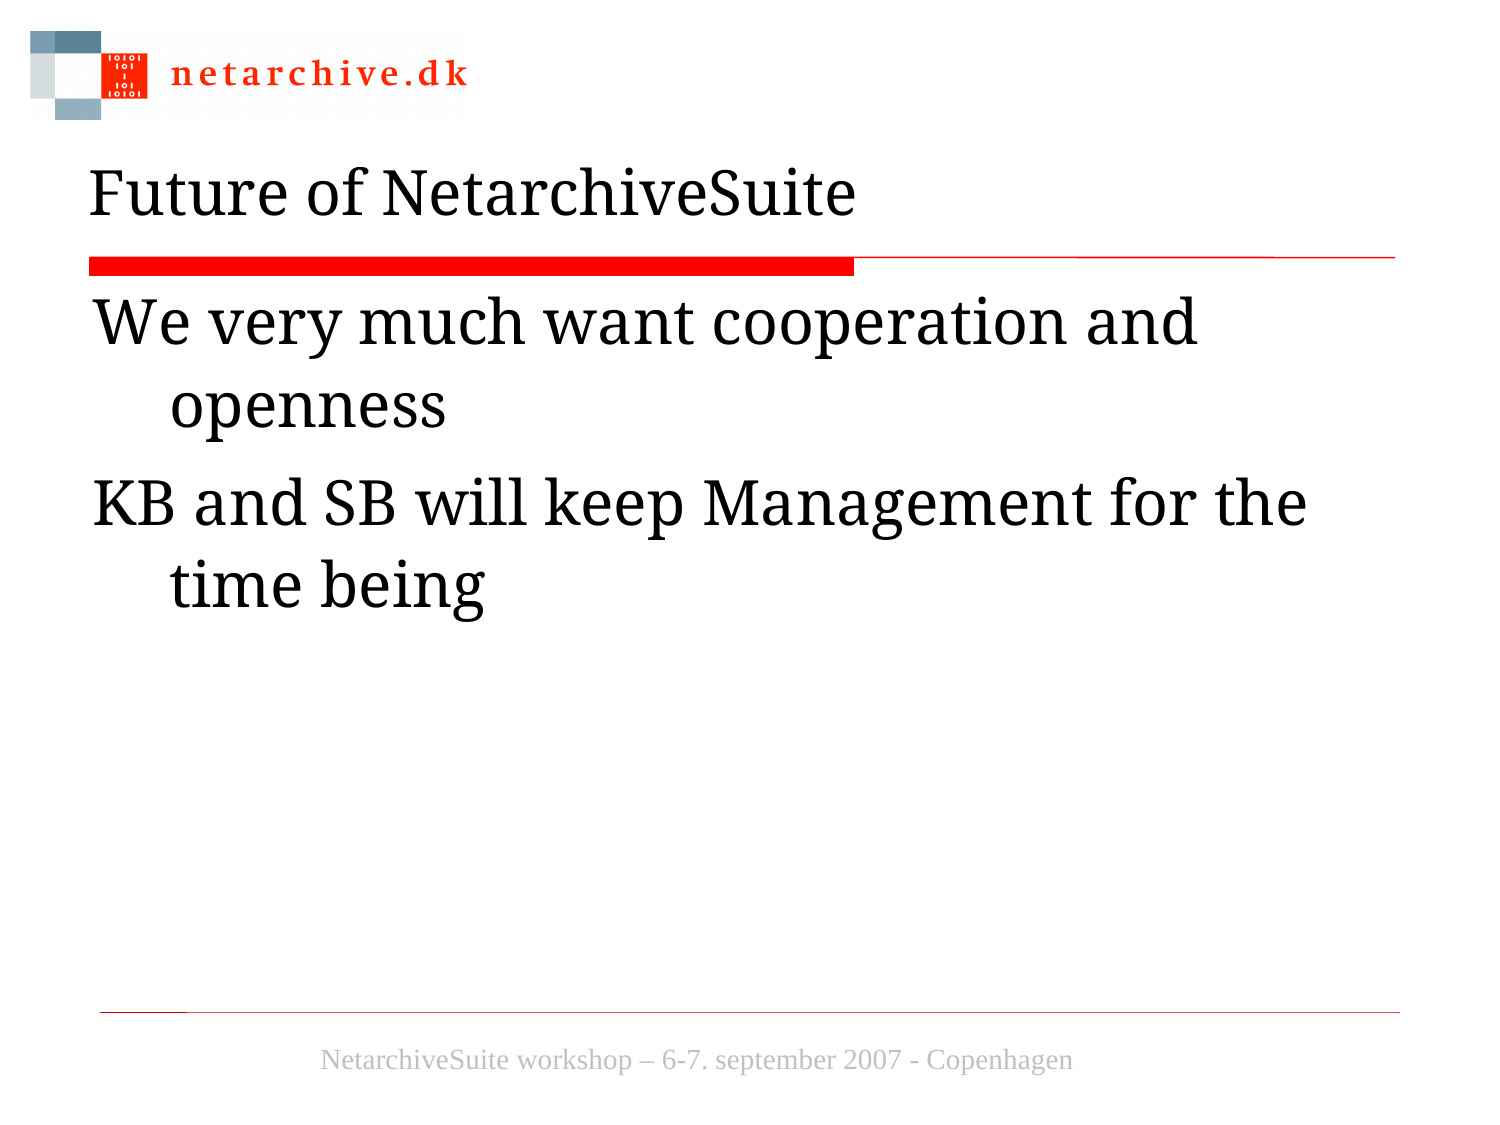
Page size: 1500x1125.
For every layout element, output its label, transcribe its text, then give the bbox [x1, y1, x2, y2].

picture [29, 31, 467, 120]
title Future of NetarchiveSuite [88, 144, 1401, 236]
list We very much want cooperation and openness KB and SB will keep Management for the time being [92, 278, 1405, 973]
